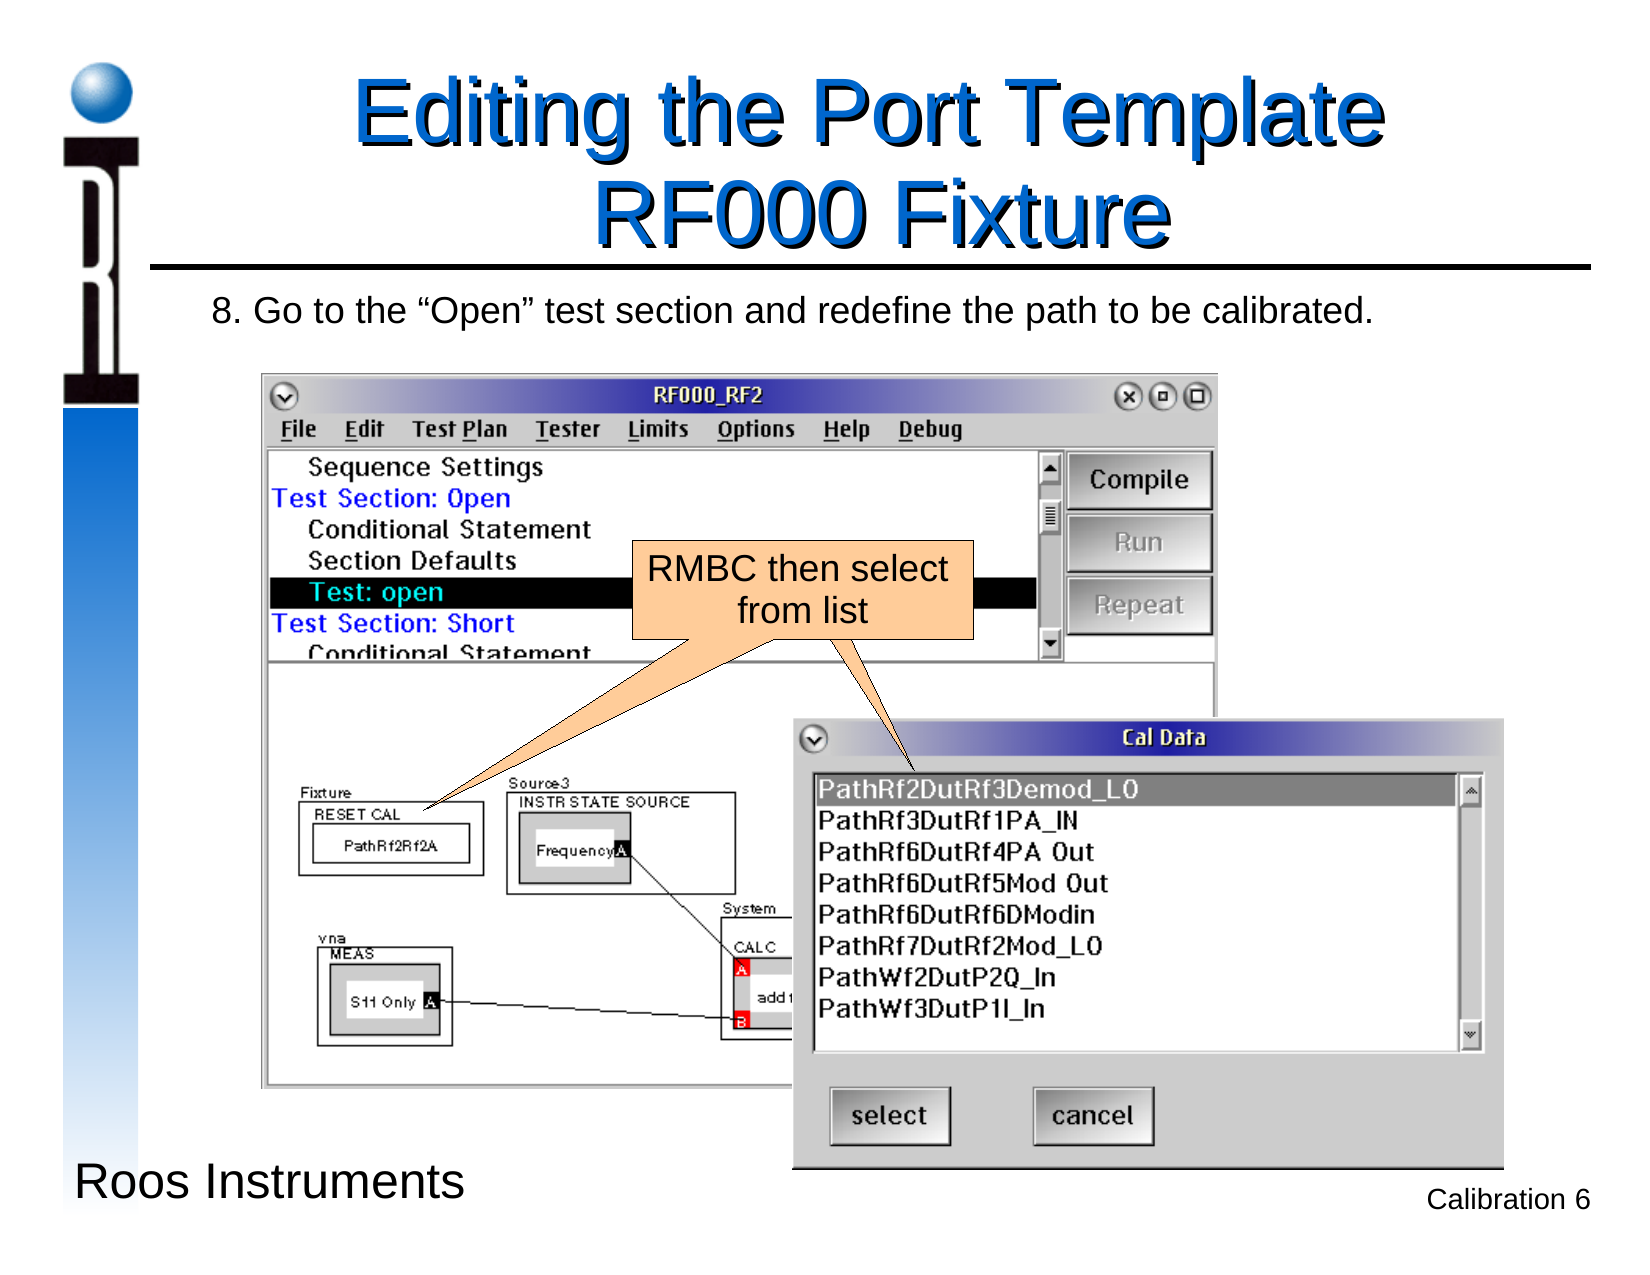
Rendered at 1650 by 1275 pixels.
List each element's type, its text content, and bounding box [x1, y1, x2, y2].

text_box 8. Go to the “Open” test section and redefine the path to be calibrated. [196, 281, 1519, 423]
text_box [830, 640, 915, 771]
picture [59, 59, 144, 411]
title Editing the Port Template RF000 Fixture [147, 59, 1591, 265]
text_box RMBC then select from list [423, 540, 974, 811]
picture [261, 423, 1504, 1170]
